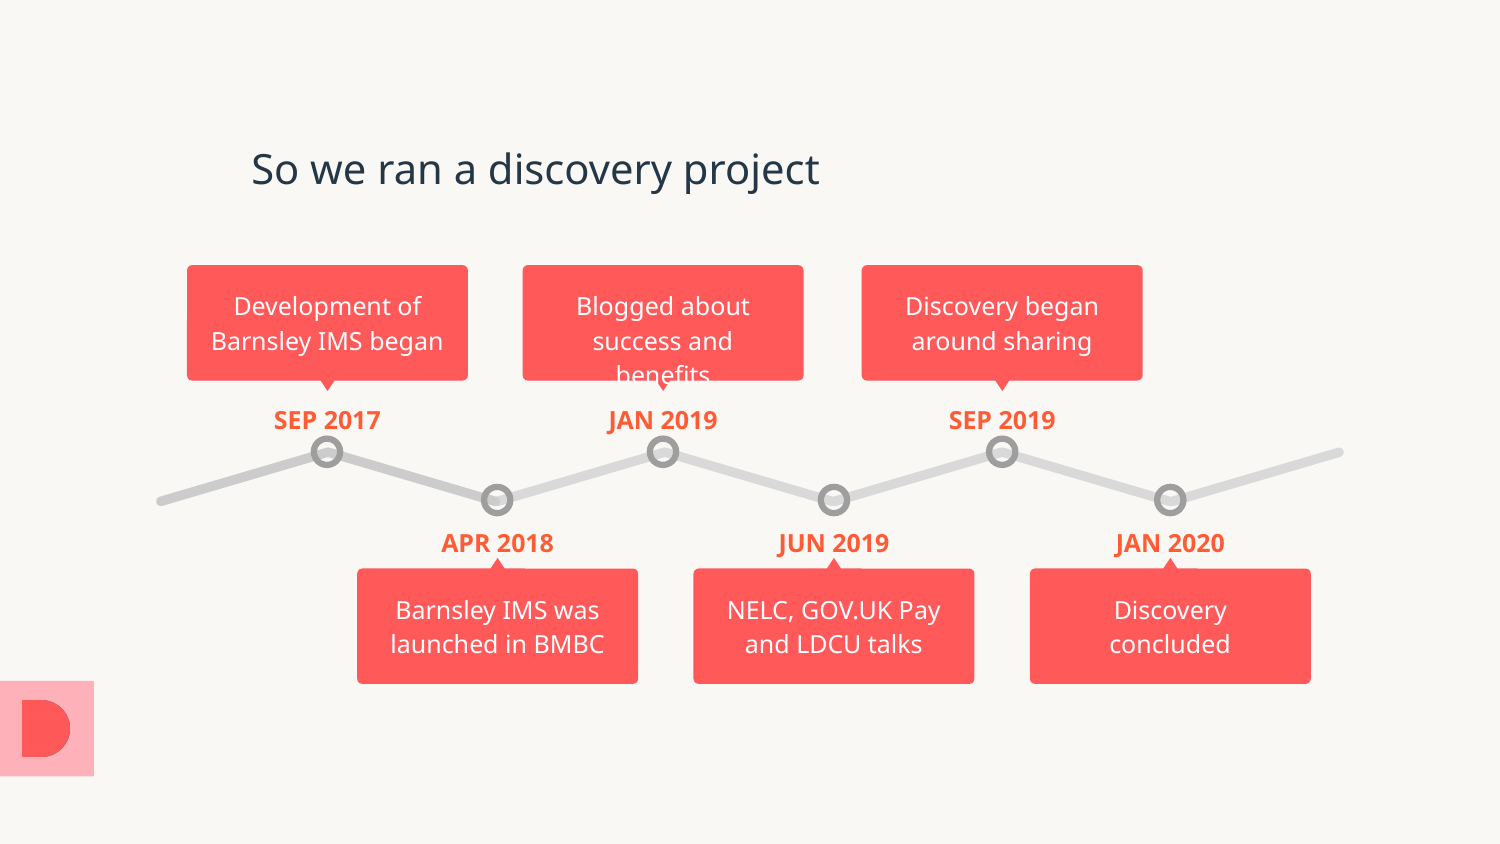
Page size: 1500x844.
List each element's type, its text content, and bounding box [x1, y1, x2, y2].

title So we ran a discovery project [236, 118, 1329, 238]
text_box Discovery concluded [1037, 574, 1304, 678]
text_box [635, 374, 646, 381]
text_box [522, 265, 804, 381]
text_box [664, 374, 677, 382]
text_box Blogged about success and benefits [529, 271, 797, 374]
text_box [825, 494, 843, 506]
text_box [318, 447, 336, 459]
text_box JUN 2019 [693, 508, 975, 554]
text_box [619, 374, 627, 381]
text_box [993, 447, 1012, 459]
text_box APR 2018 [357, 508, 639, 554]
text_box [186, 265, 468, 392]
text_box NELC, GOV.UK Pay and LDCU talks [700, 574, 968, 678]
text_box [693, 557, 975, 684]
text_box [1161, 494, 1180, 506]
text_box [678, 451, 819, 502]
text_box Discovery began around sharing [868, 271, 1136, 374]
text_box [1029, 557, 1311, 684]
text_box [357, 557, 639, 684]
text_box [1016, 452, 1155, 502]
text_box [156, 452, 313, 506]
text_box [679, 374, 685, 381]
text_box [648, 374, 655, 381]
text_box [488, 494, 507, 506]
text_box JAN 2020 [1029, 508, 1311, 554]
text_box [861, 265, 1143, 392]
text_box [1185, 447, 1344, 503]
text_box SEP 2019 [861, 384, 1143, 431]
text_box [657, 374, 668, 392]
text_box [512, 452, 649, 502]
text_box Barnsley IMS was launched in BMBC [364, 574, 631, 678]
text_box SEP 2017 [187, 384, 468, 431]
text_box [849, 452, 988, 502]
text_box JAN 2019 [522, 384, 804, 431]
picture [22, 700, 70, 757]
text_box [341, 451, 482, 503]
text_box Development of Barnsley IMS began [194, 271, 461, 374]
text_box [654, 447, 672, 460]
text_box [694, 374, 707, 381]
